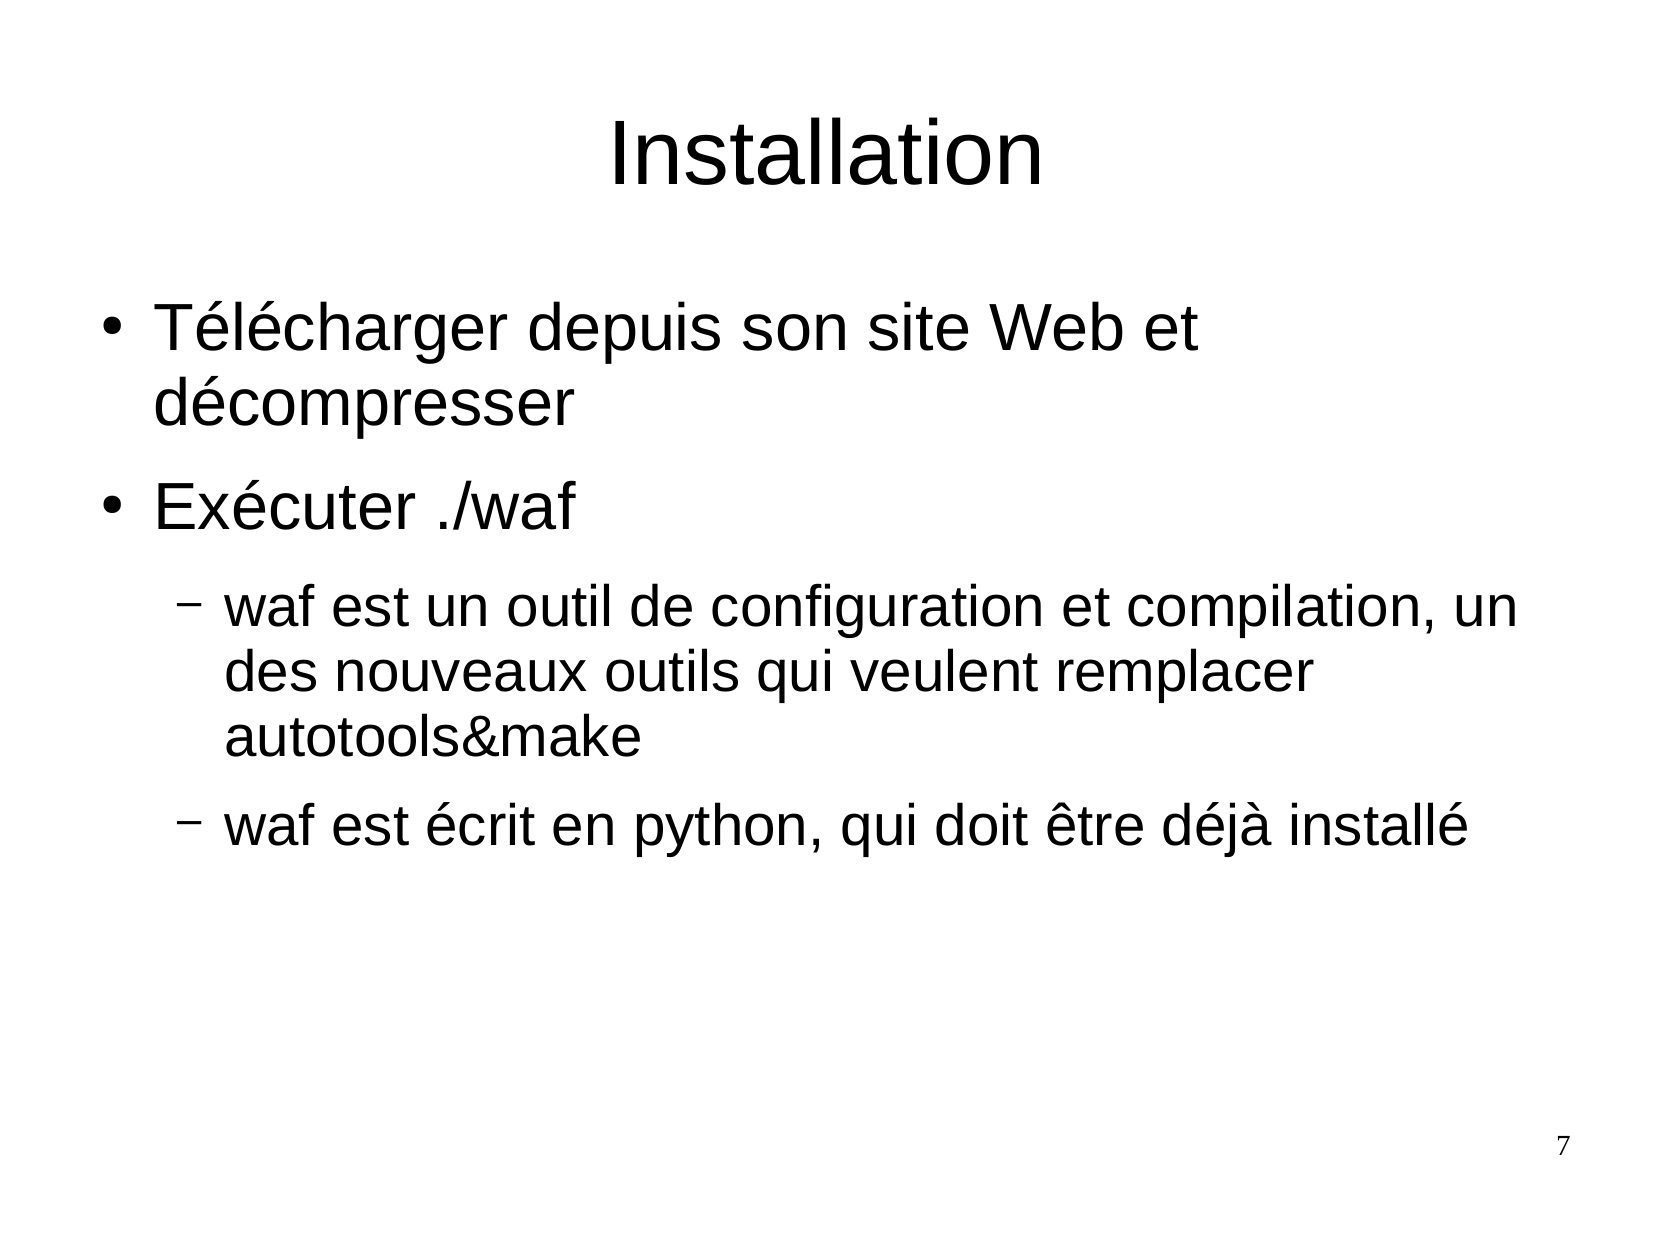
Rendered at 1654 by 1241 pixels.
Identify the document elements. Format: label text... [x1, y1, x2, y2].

list Télécharger depuis son site Web et décompresser Exécuter ./waf waf est un outil de configuration et compilation, un des nouveaux outils qui veulent remplacer autotools&make waf est écrit en python, qui doit être déjà installé [82, 290, 1571, 1094]
title Installation [82, 56, 1571, 250]
